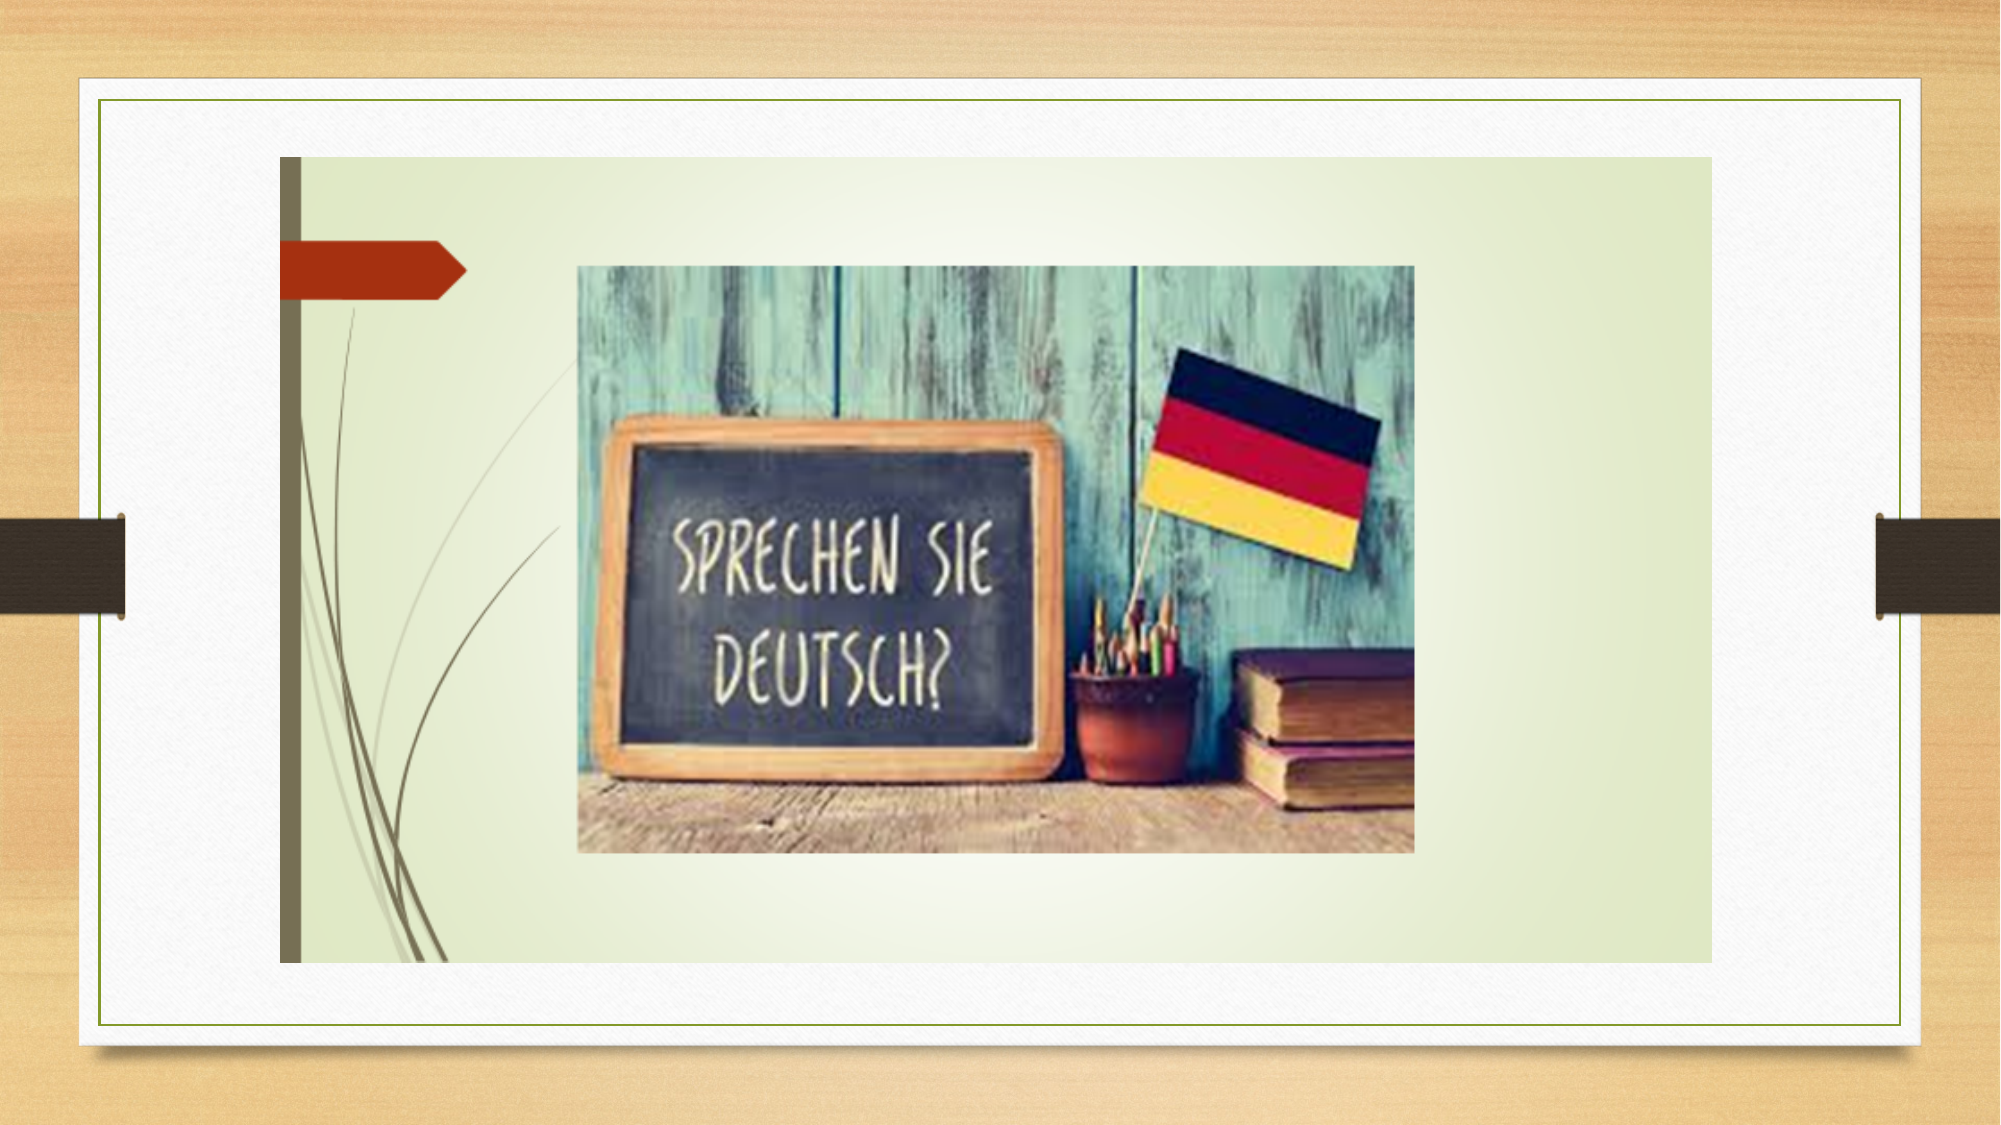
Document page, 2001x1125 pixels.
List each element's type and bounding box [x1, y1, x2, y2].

picture [280, 157, 1712, 963]
